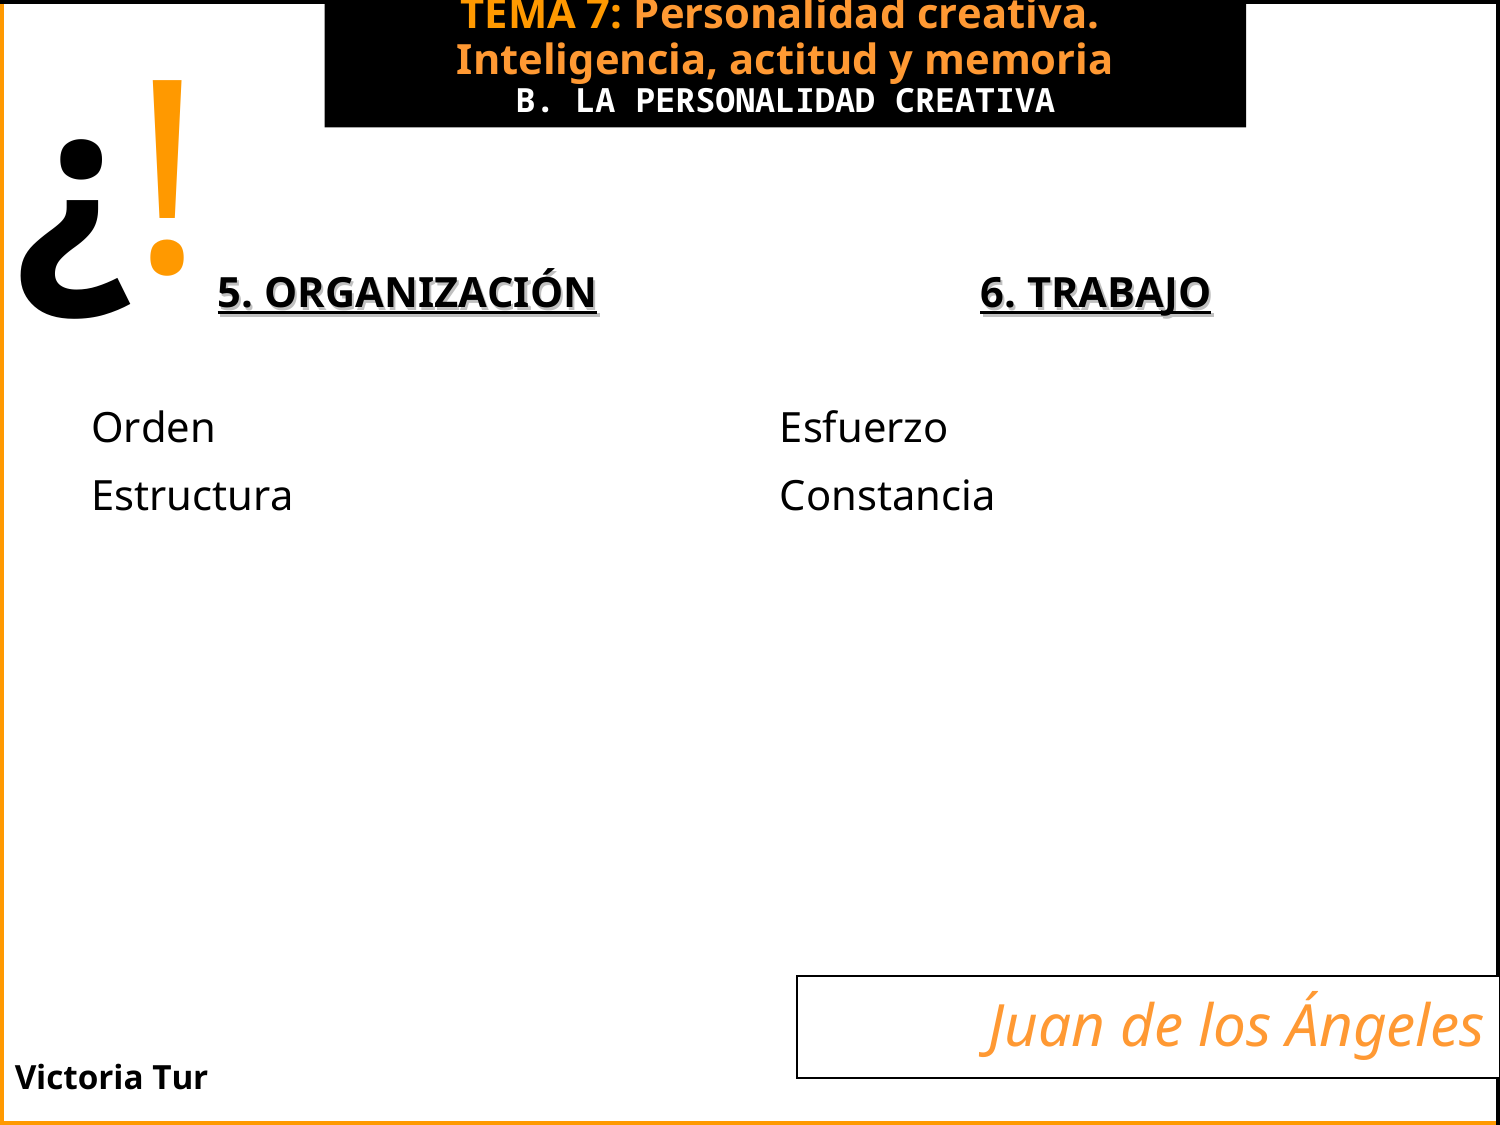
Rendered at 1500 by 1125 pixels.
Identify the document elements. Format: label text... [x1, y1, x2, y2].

title Juan de los Ángeles [797, 976, 1500, 1078]
list 6. TRABAJO Esfuerzo Constancia [765, 255, 1427, 998]
list 5. ORGANIZACIÓN Orden Estructura [76, 255, 739, 998]
